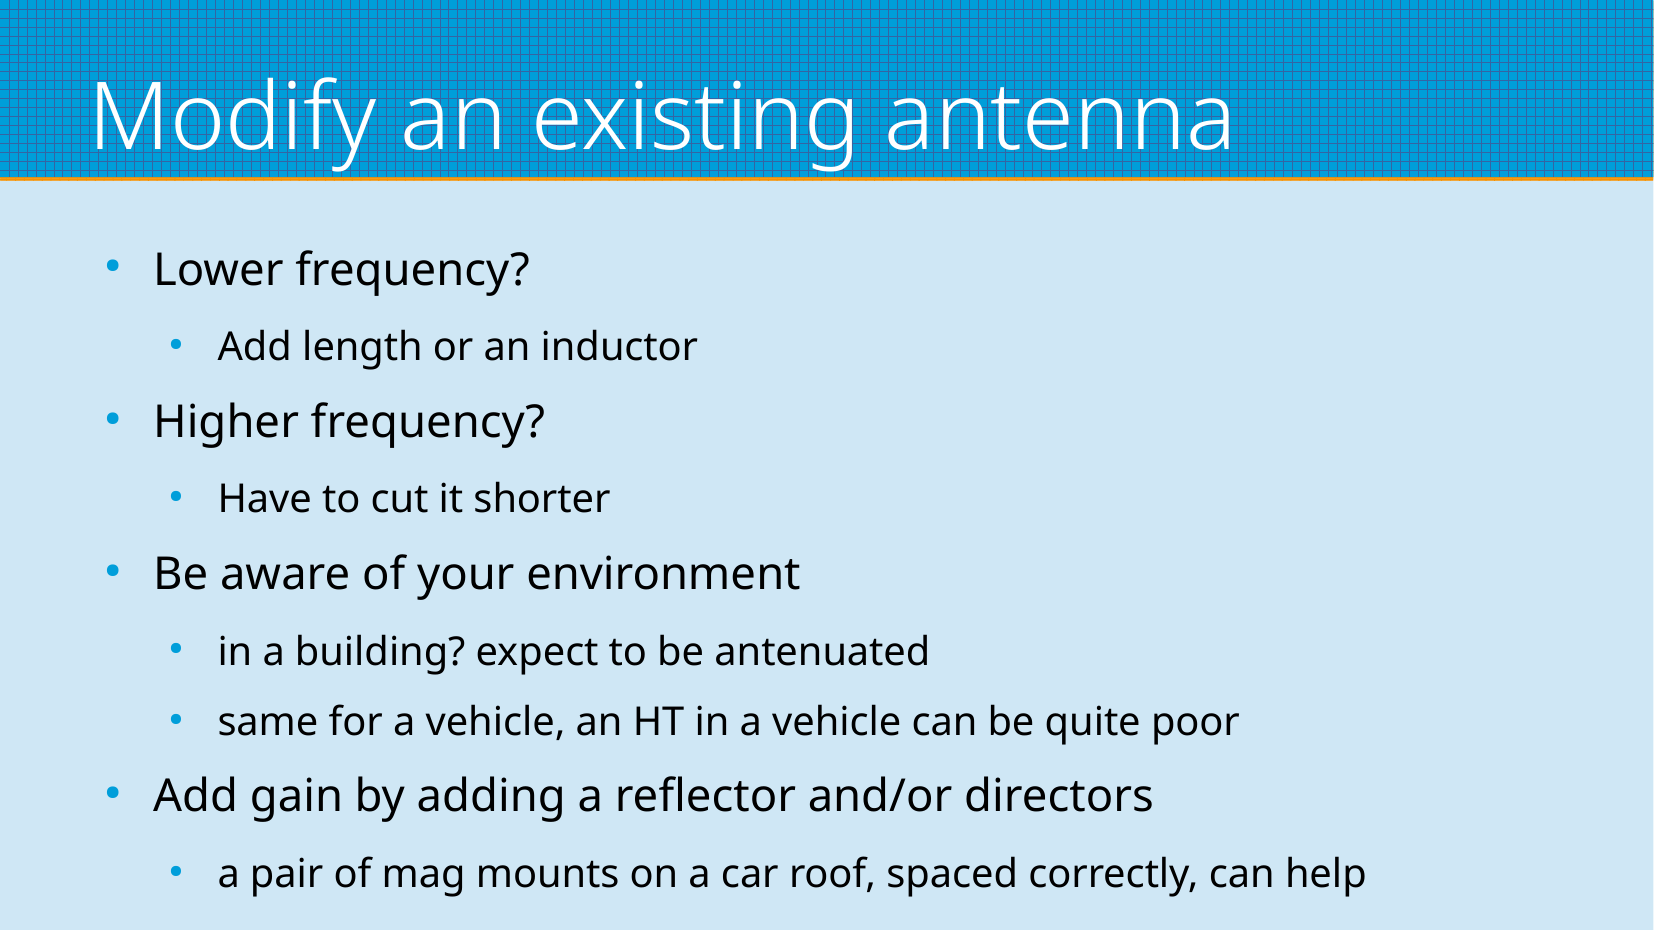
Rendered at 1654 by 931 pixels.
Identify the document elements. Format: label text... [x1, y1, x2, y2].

title Modify an existing antenna [88, 14, 1565, 178]
list Lower frequency? Add length or an inductor Higher frequency? Have to cut it shorter Be aware of your environment in a building? expect to be antenuated same for a vehicle, an HT in a vehicle can be quite poor Add gain by adding a reflector and/or directors a pair of mag mounts on a car roof, spaced correctly, can help [88, 236, 1565, 901]
